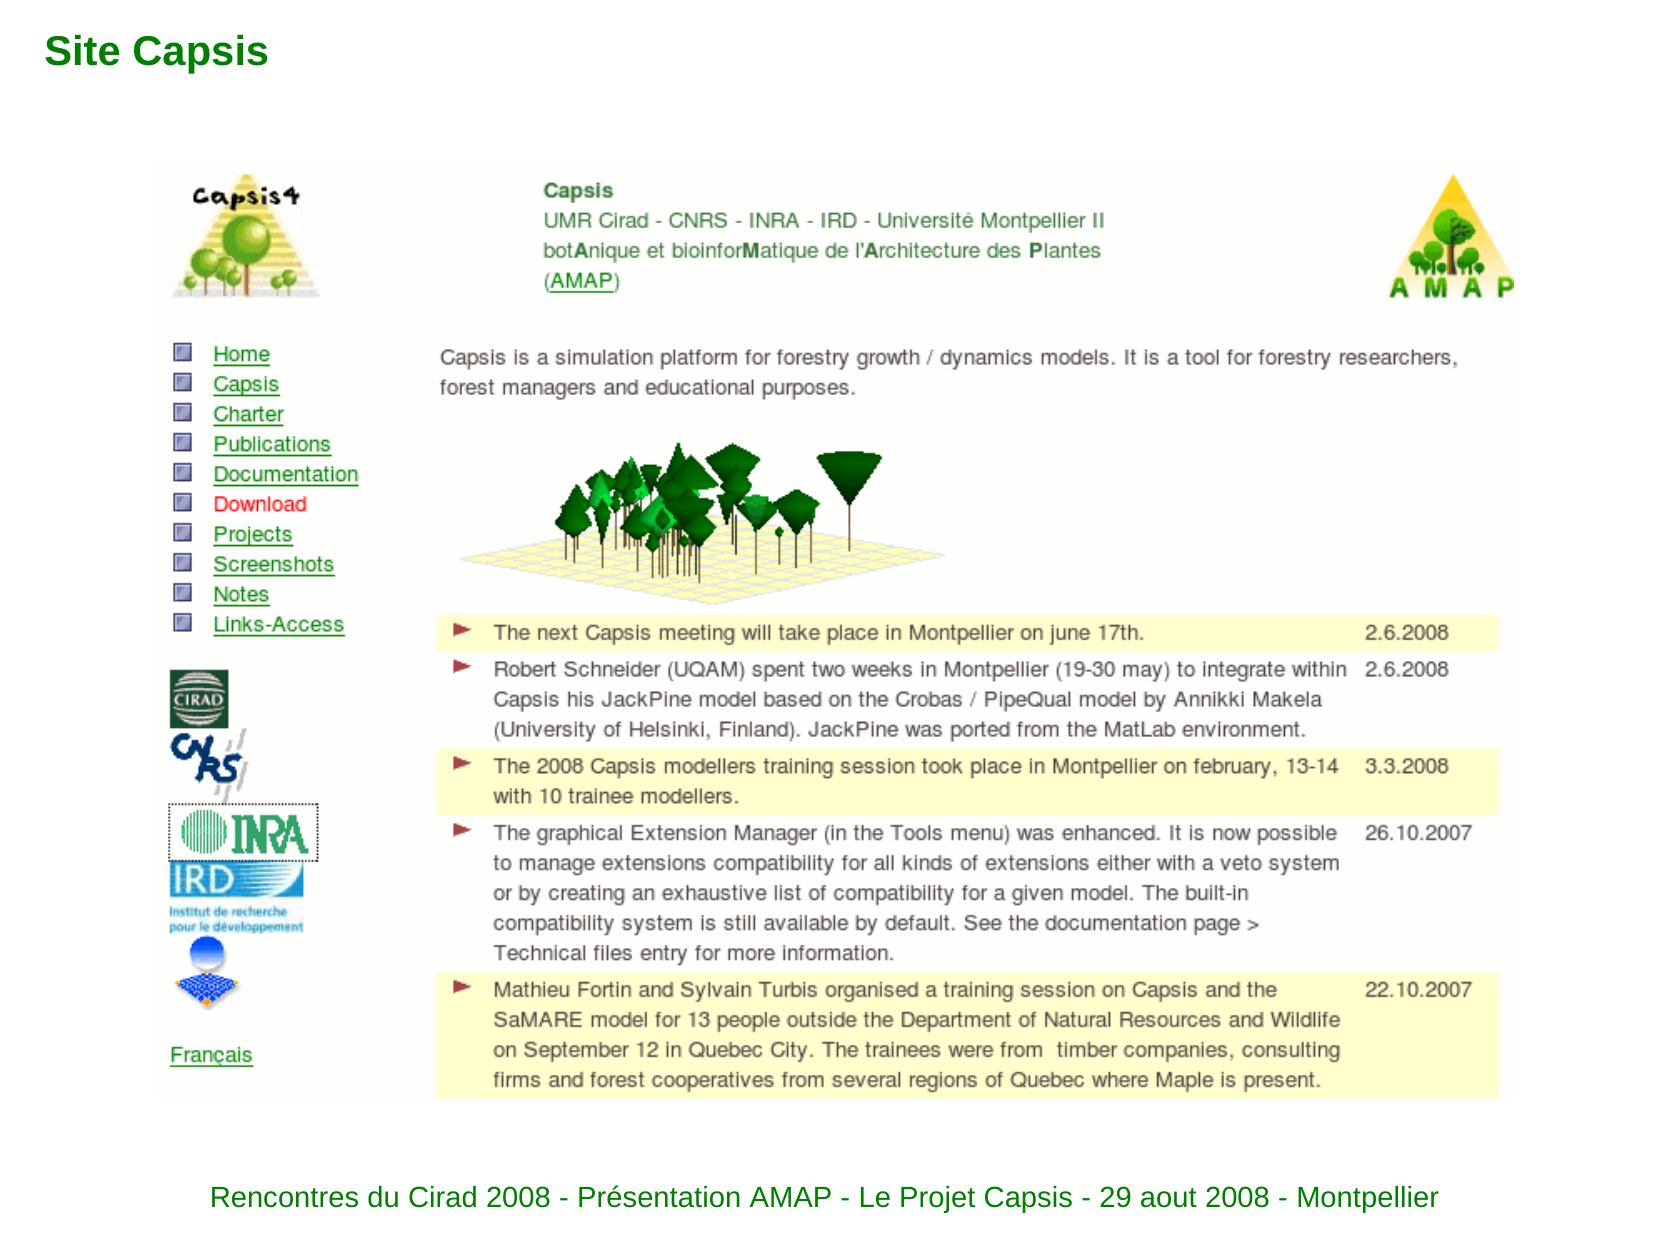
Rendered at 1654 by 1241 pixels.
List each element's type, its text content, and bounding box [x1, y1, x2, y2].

picture [157, 158, 1514, 1099]
text_box Site Capsis [29, 19, 680, 89]
